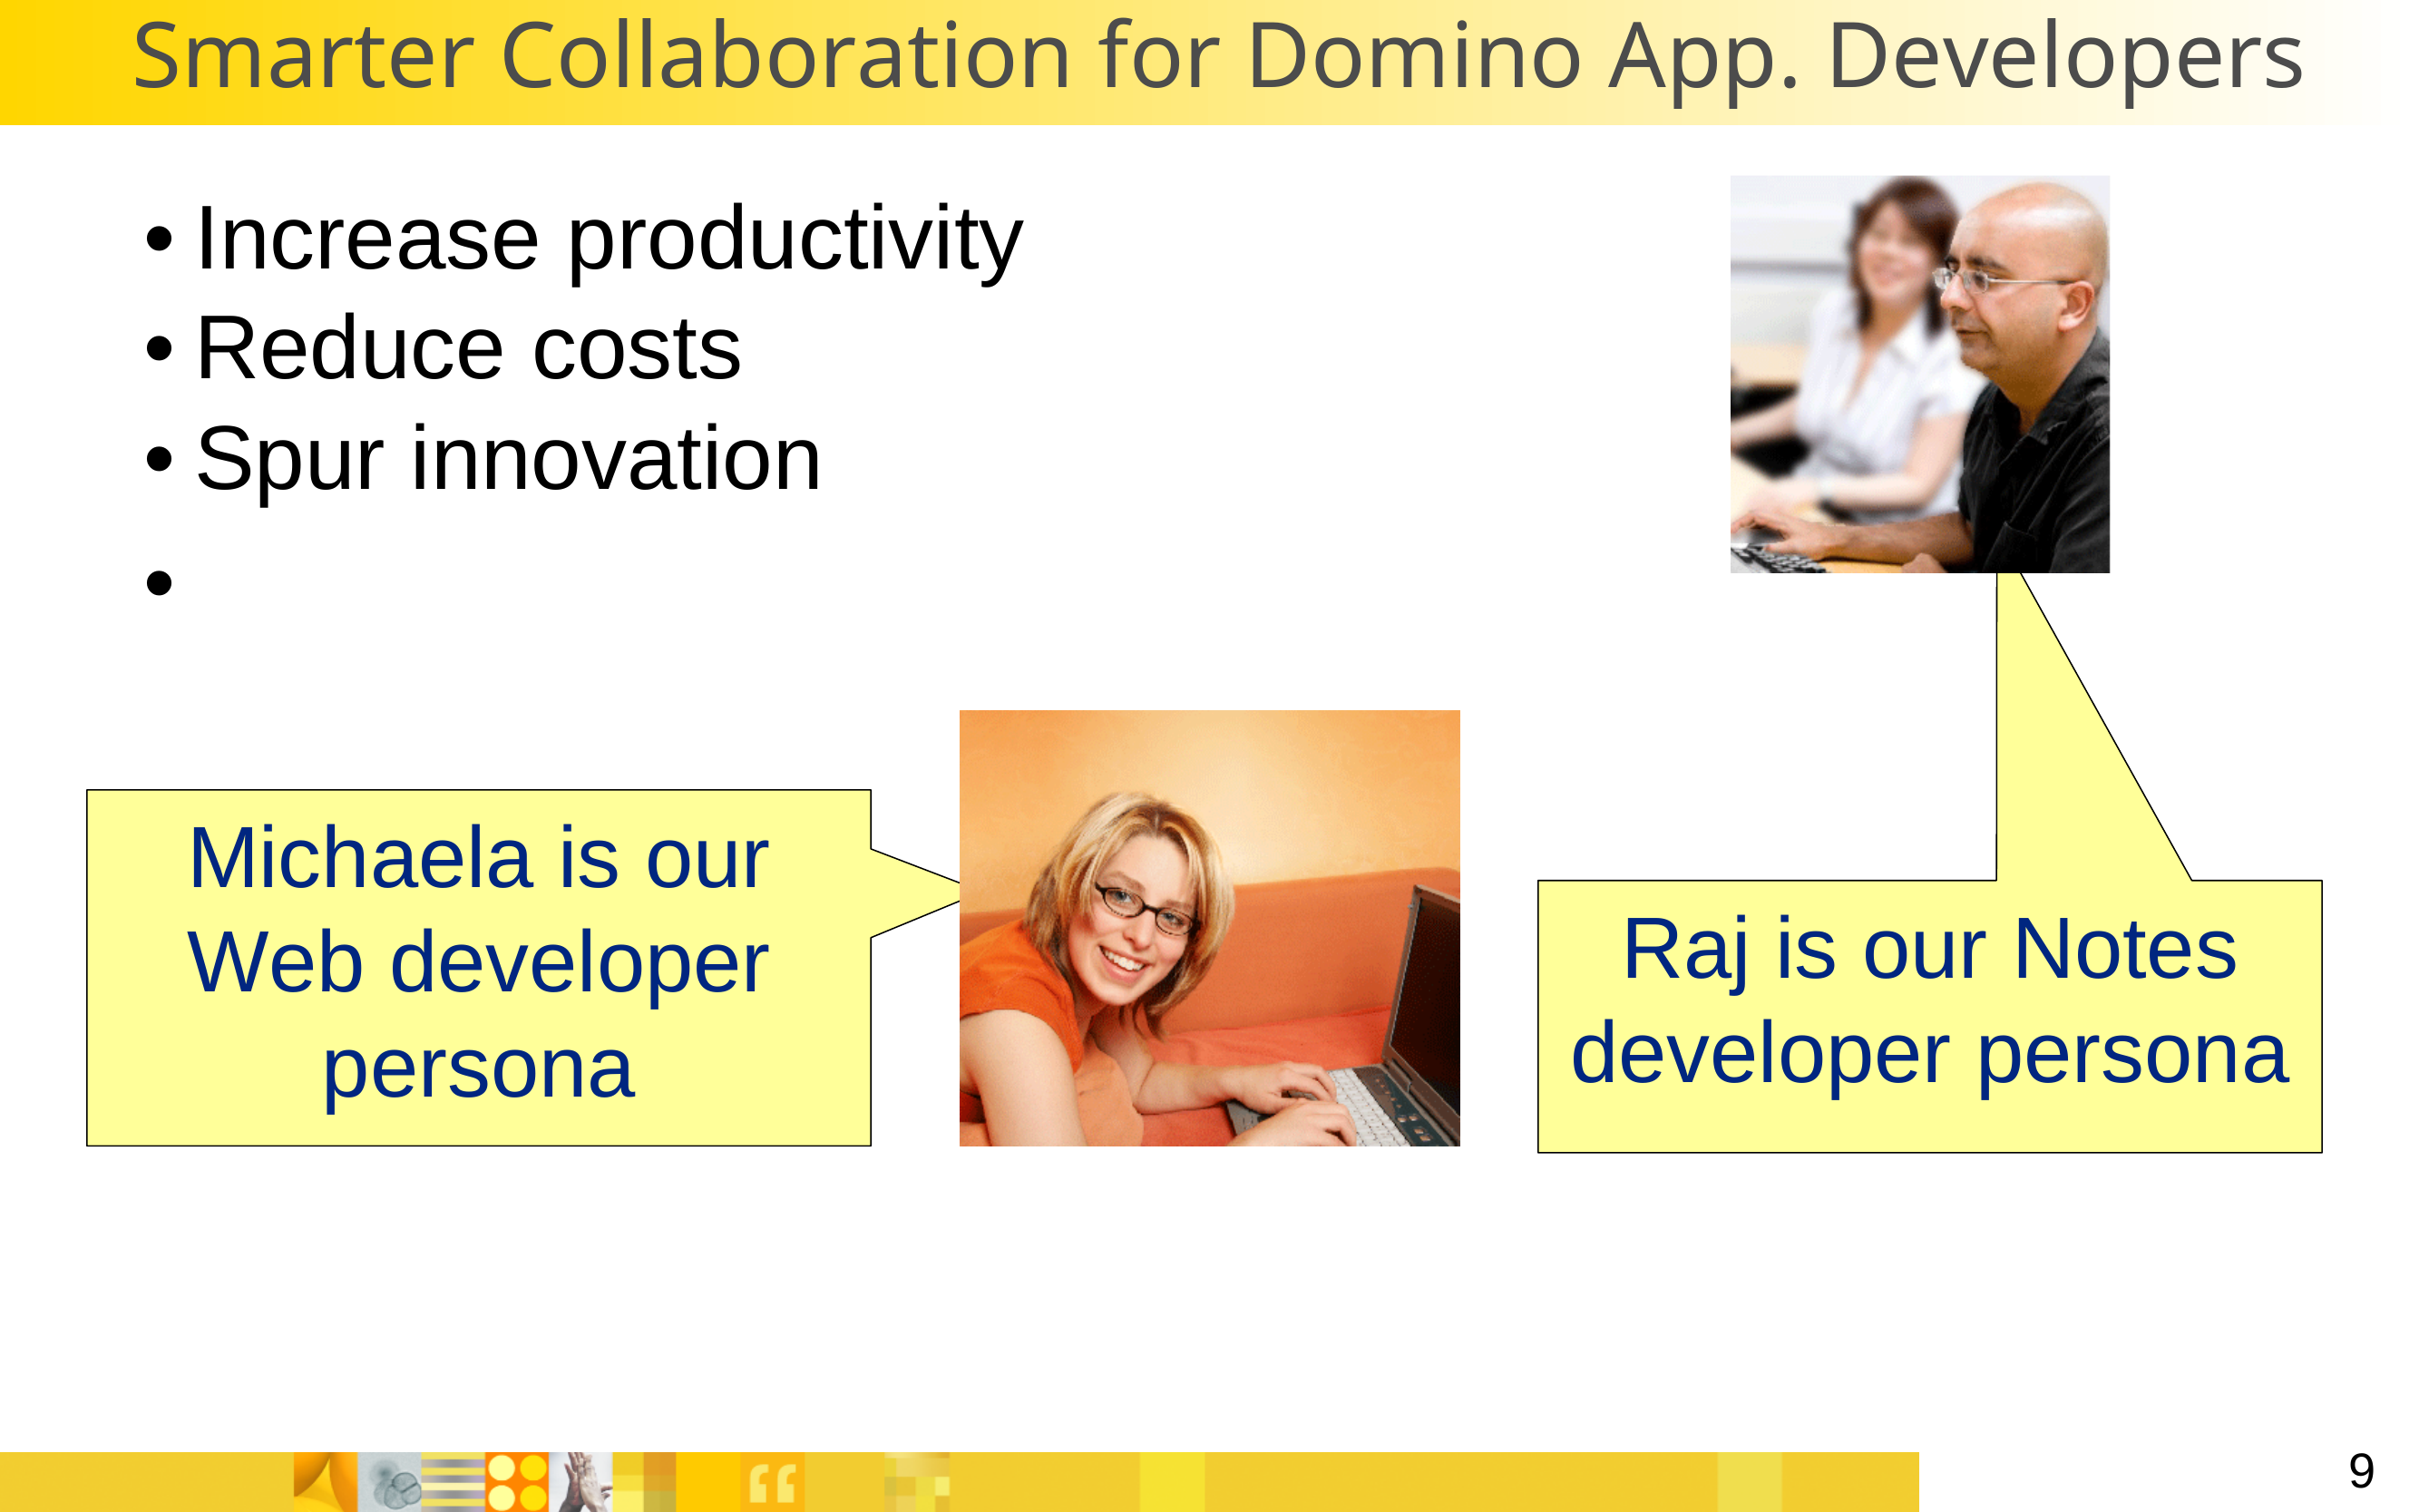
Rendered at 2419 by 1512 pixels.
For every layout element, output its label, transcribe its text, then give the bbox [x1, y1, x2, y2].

text_box Raj is our Notes developer persona [1537, 573, 2323, 1153]
picture [960, 710, 1460, 1146]
text_box [0, 0, 2419, 125]
list Increase productivity Reduce costs Spur innovation [121, 189, 1482, 645]
text_box Michaela is our Web developer persona [86, 789, 960, 1146]
text_box 1 [1773, 1427, 2399, 1512]
picture [1731, 166, 2112, 573]
title Smarter Collaboration for Domino App. Developers [109, 1, 2419, 127]
picture [0, 1452, 1773, 1512]
